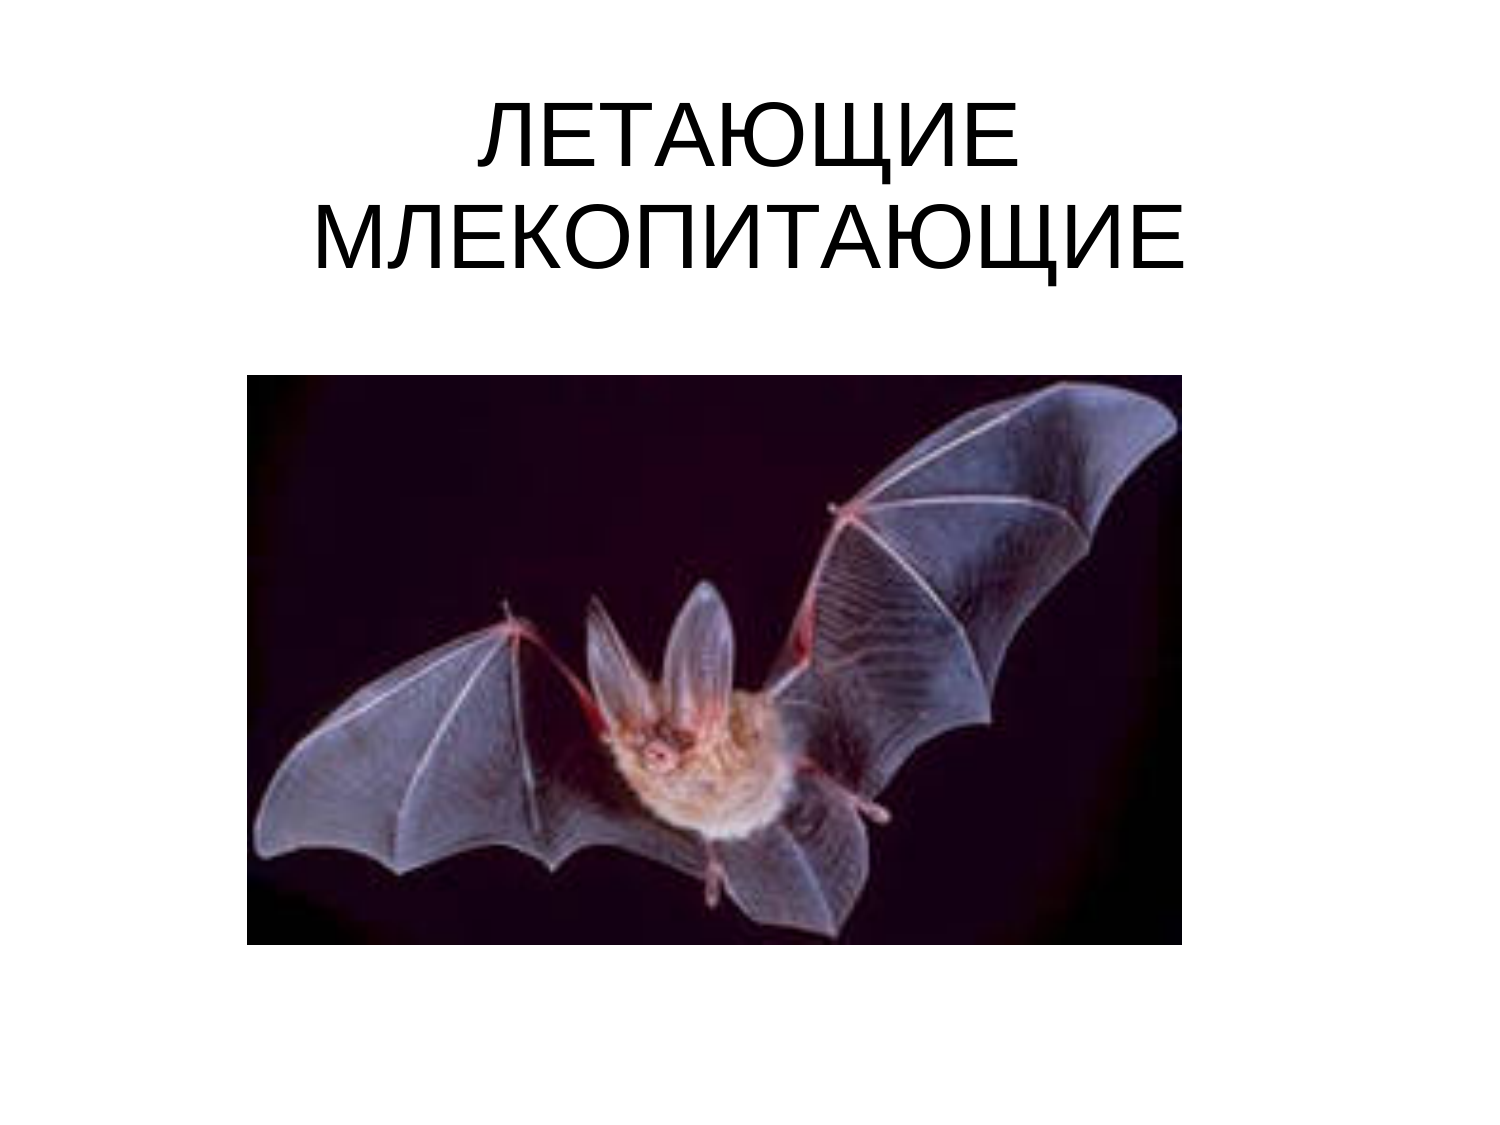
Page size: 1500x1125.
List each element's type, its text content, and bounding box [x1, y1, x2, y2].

picture [247, 375, 1182, 945]
title ЛЕТАЮЩИЕ МЛЕКОПИТАЮЩИЕ [75, 45, 1426, 327]
